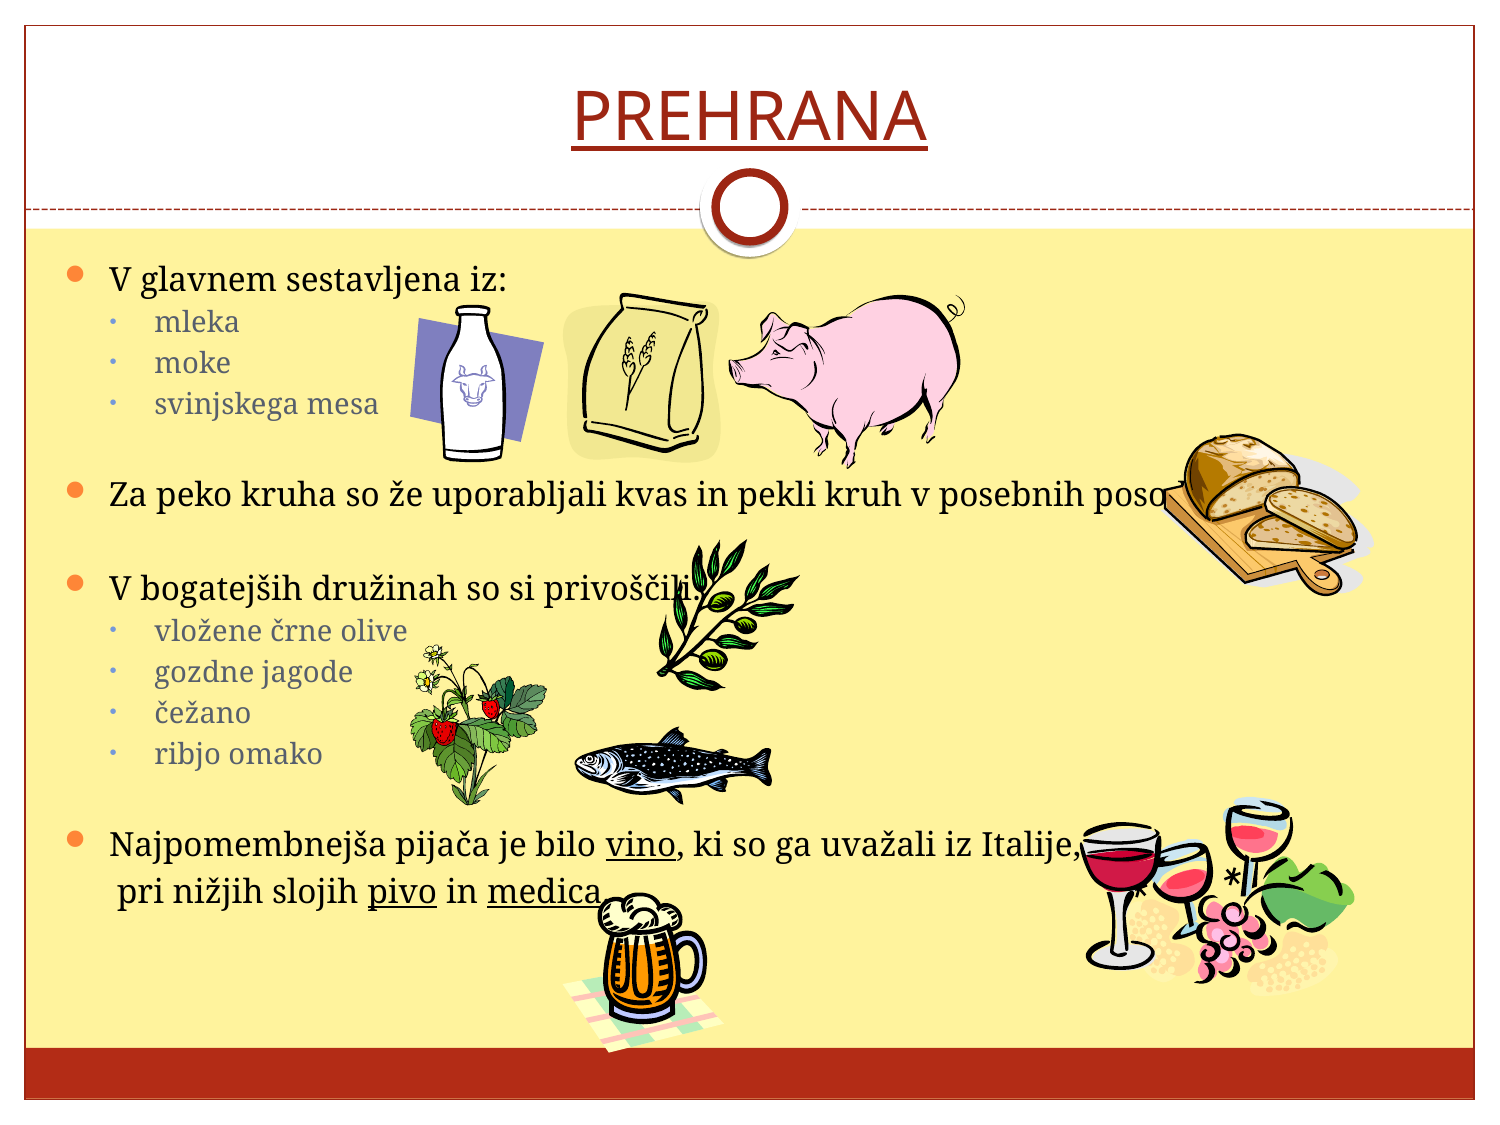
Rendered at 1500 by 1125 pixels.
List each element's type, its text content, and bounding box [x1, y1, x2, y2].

picture [562, 890, 726, 1055]
picture [1078, 796, 1357, 998]
title PREHRANA [49, 37, 1450, 162]
picture [562, 292, 722, 463]
list V glavnem sestavljena iz: mleka moke svinjskega mesa Za peko kruha so že uporabljali kvas in pekli kruh v posebnih posodah. V bogatejših družinah so si privoščili: vložene črne olive gozdne jagode čežano ribjo omako Najpomembnejša pijača je bilo vino, ki so ga uvažali iz Italije, pri nižjih slojih pivo in medica. [49, 250, 1445, 1001]
picture [574, 726, 774, 805]
picture [726, 292, 968, 469]
picture [410, 304, 544, 463]
picture [1160, 433, 1376, 598]
picture [410, 644, 547, 806]
picture [656, 539, 800, 692]
